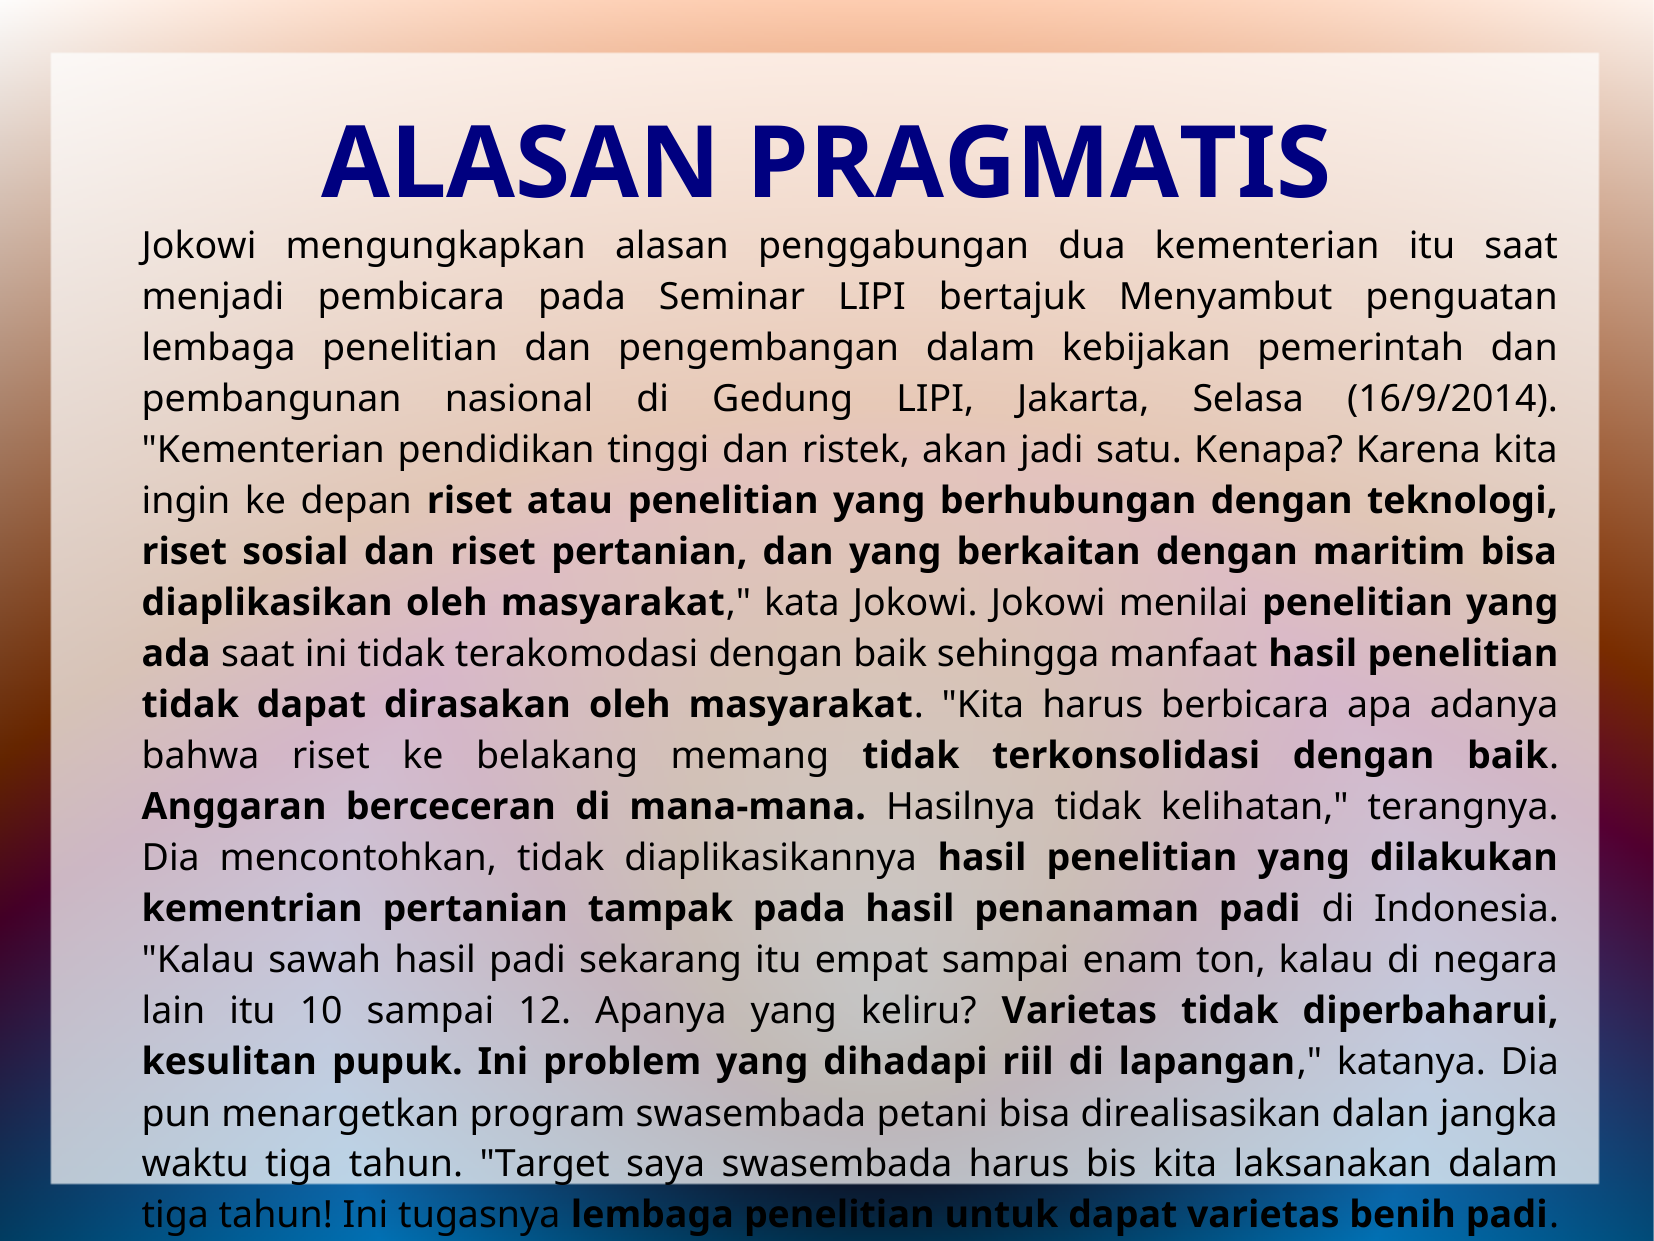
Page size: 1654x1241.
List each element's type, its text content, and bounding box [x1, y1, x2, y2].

picture [0, 0, 1654, 1241]
list Jokowi mengungkapkan alasan penggabungan dua kementerian itu saat menjadi pembicara pada Seminar LIPI bertajuk Menyambut penguatan lembaga penelitian dan pengembangan dalam kebijakan pemerintah dan pembangunan nasional di Gedung LIPI, Jakarta, Selasa (16/9/2014). "Kementerian pendidikan tinggi dan ristek, akan jadi satu. Kenapa? Karena kita ingin ke depan riset atau penelitian yang berhubungan dengan teknologi, riset sosial dan riset pertanian, dan yang berkaitan dengan maritim bisa diaplikasikan oleh masyarakat," kata Jokowi. Jokowi menilai penelitian yang ada saat ini tidak terakomodasi dengan baik sehingga manfaat hasil penelitian tidak dapat dirasakan oleh masyarakat. "Kita harus berbicara apa adanya bahwa riset ke belakang memang tidak terkonsolidasi dengan baik. Anggaran berceceran di mana-mana. Hasilnya tidak kelihatan," terangnya. Dia mencontohkan, tidak diaplikasikannya hasil penelitian yang dilakukan kementrian pertanian tampak pada hasil penanaman padi di Indonesia. "Kalau sawah hasil padi sekarang itu empat sampai enam ton, kalau di negara lain itu 10 sampai 12. Apanya yang keliru? Varietas tidak diperbaharui, kesulitan pupuk. Ini problem yang dihadapi riil di lapangan," katanya. Dia pun menargetkan program swasembada petani bisa direalisasikan dalan jangka waktu tiga tahun. "Target saya swasembada harus bis kita laksanakan dalam tiga tahun! Ini tugasnya lembaga penelitian untuk dapat varietas benih padi. Paling tidak tiga tahun ke depan, beras, gula,harus bisa diswasembada sendiri," pungkasnya. (http://news.okezone.com/read/2014/09/16/339/1039972/alasan-jokowi-bentuk-kementerian-pendidikan-tinggi-dan-ristek) [70, 218, 1559, 1229]
title ALASAN PRAGMATIS [82, 55, 1571, 263]
